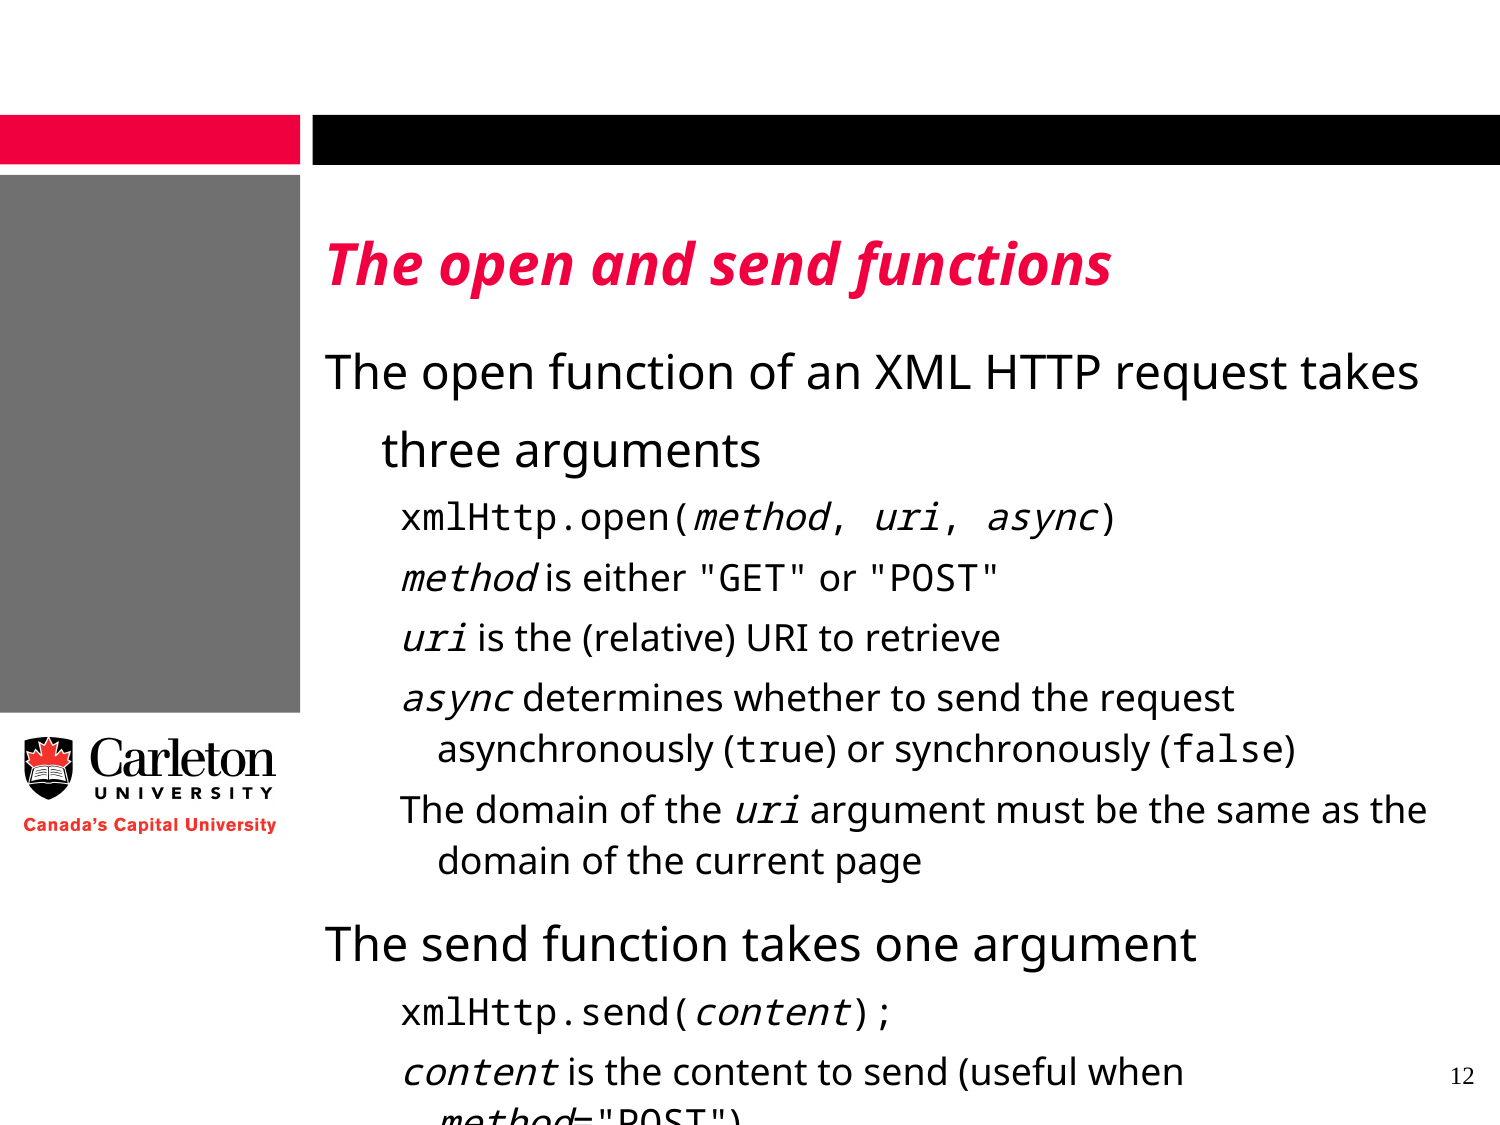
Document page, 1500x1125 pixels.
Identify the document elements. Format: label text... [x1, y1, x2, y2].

title The open and send functions [324, 187, 1450, 324]
list The open function of an XML HTTP request takes three arguments xmlHttp.open(method, uri, async) method is either "GET" or "POST" uri is the (relative) URI to retrieve async determines whether to send the request asynchronously (true) or synchronously (false) The domain of the uri argument must be the same as the domain of the current page The send function takes one argument xmlHttp.send(content); content is the content to send (useful when method="POST") [324, 324, 1450, 1052]
picture [24, 737, 276, 834]
